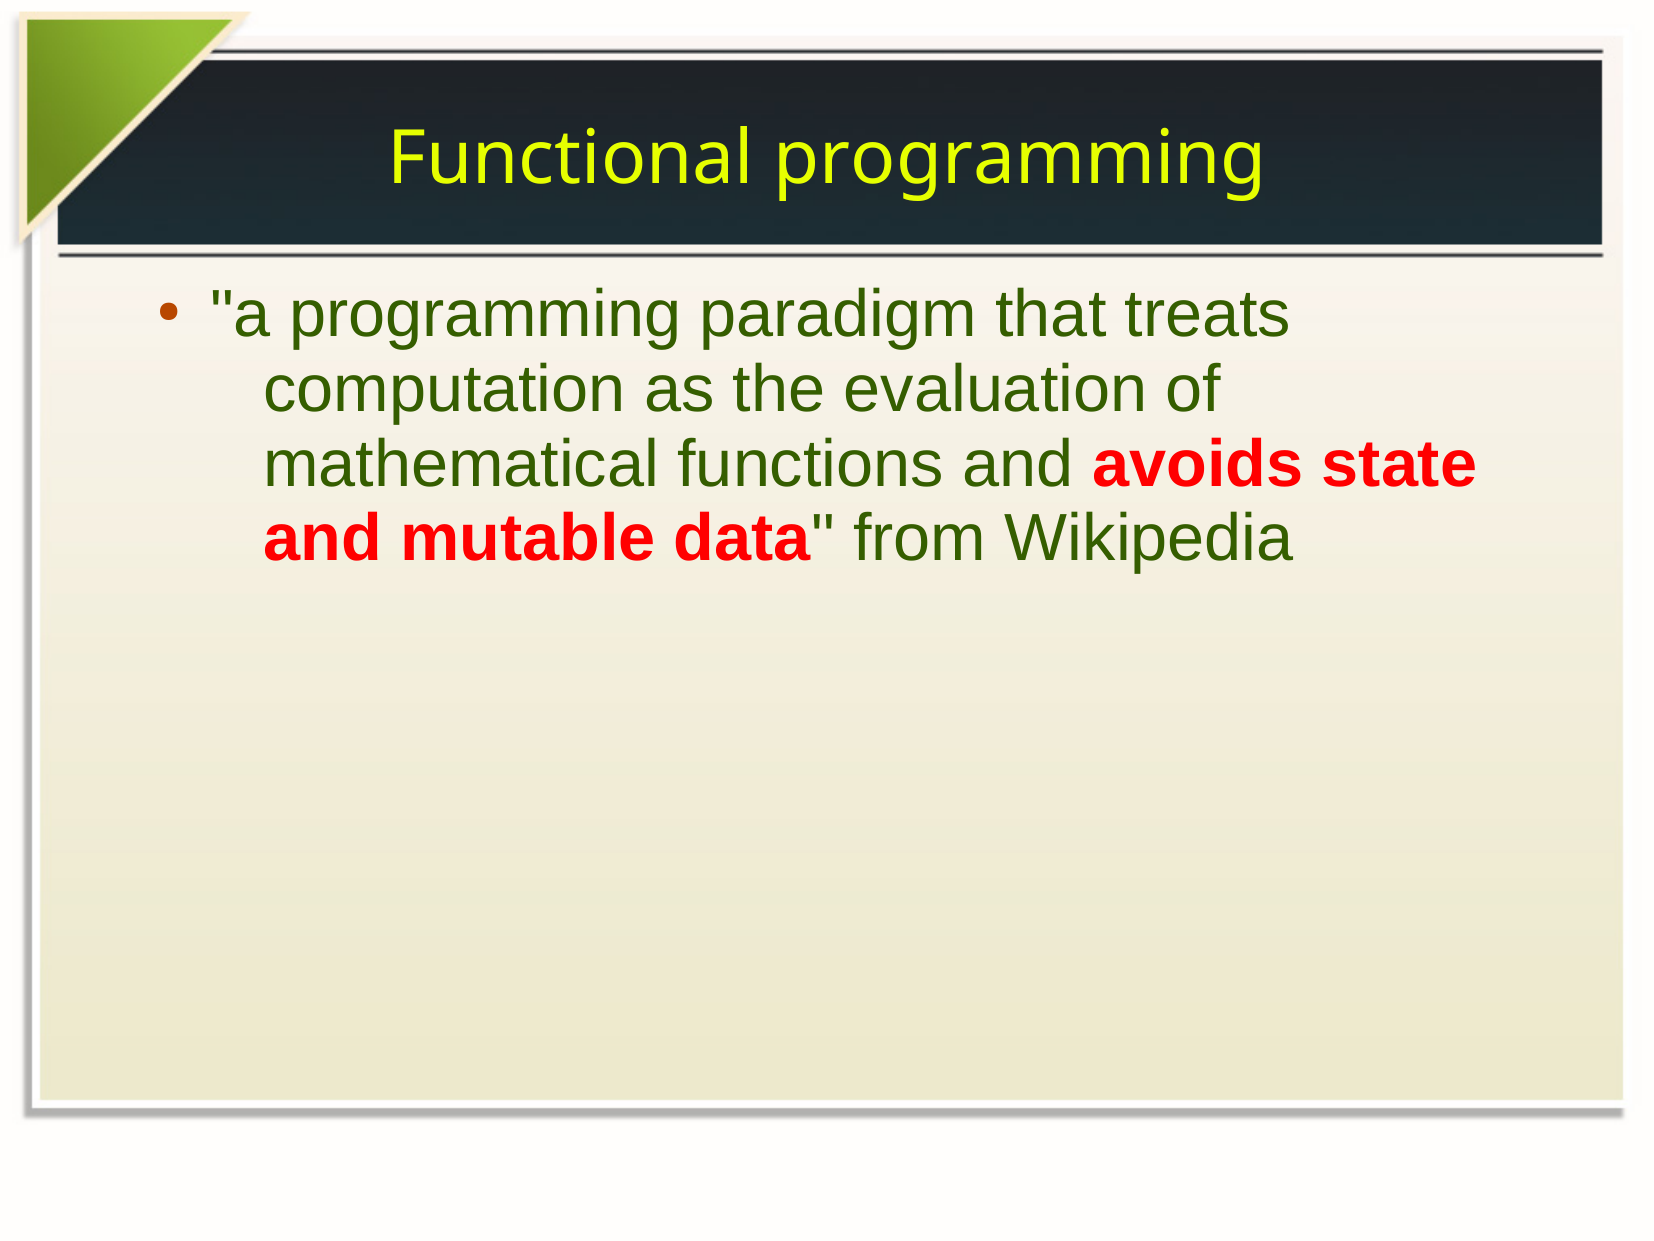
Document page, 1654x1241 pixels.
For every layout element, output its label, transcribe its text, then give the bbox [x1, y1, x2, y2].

title Functional programming [121, 73, 1534, 237]
list "a programming paradigm that treats computation as the evaluation of mathematical functions and avoids state and mutable data" from Wikipedia [121, 276, 1534, 1087]
picture [0, 0, 1654, 1241]
